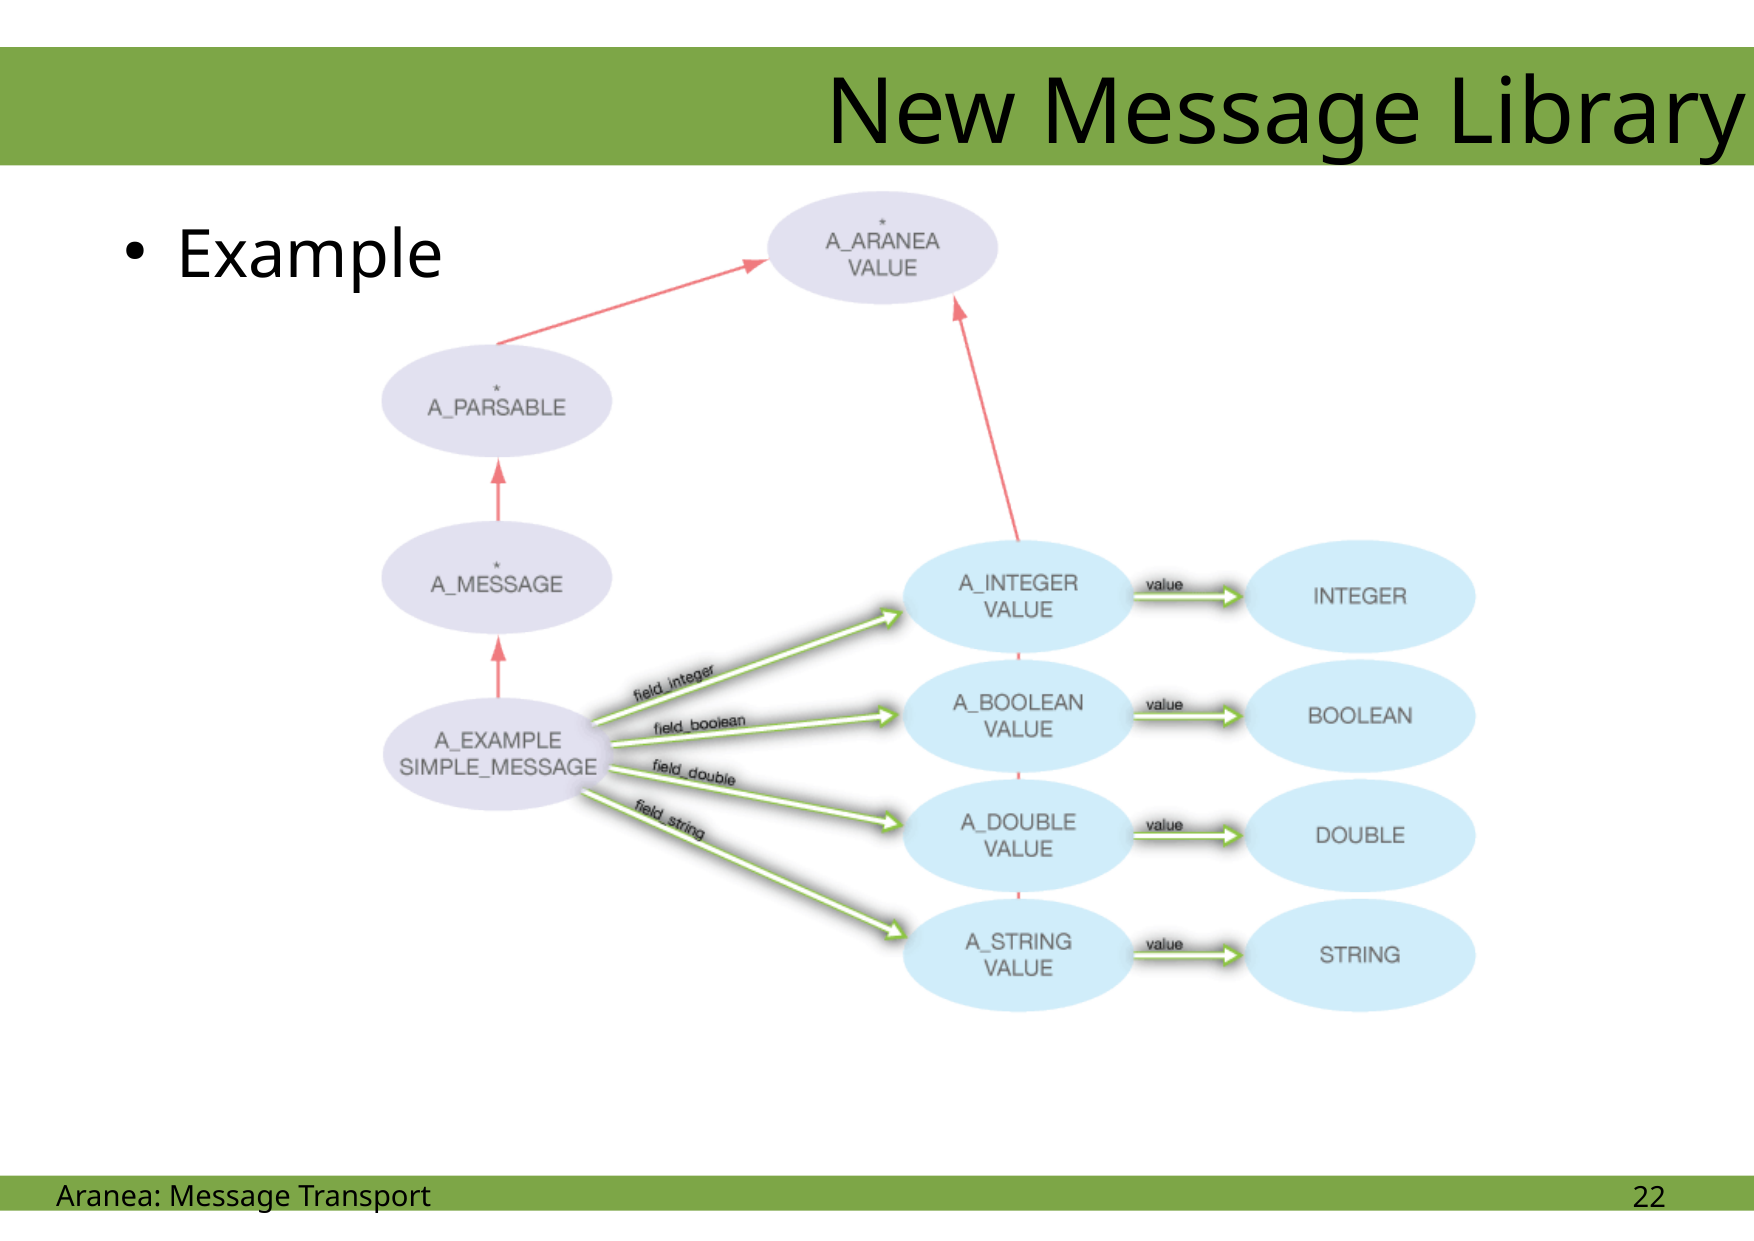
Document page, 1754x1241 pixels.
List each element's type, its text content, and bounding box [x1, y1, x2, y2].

title New Message Library [0, 54, 1748, 162]
picture [264, 151, 1502, 1080]
list Example [87, 206, 1667, 1109]
